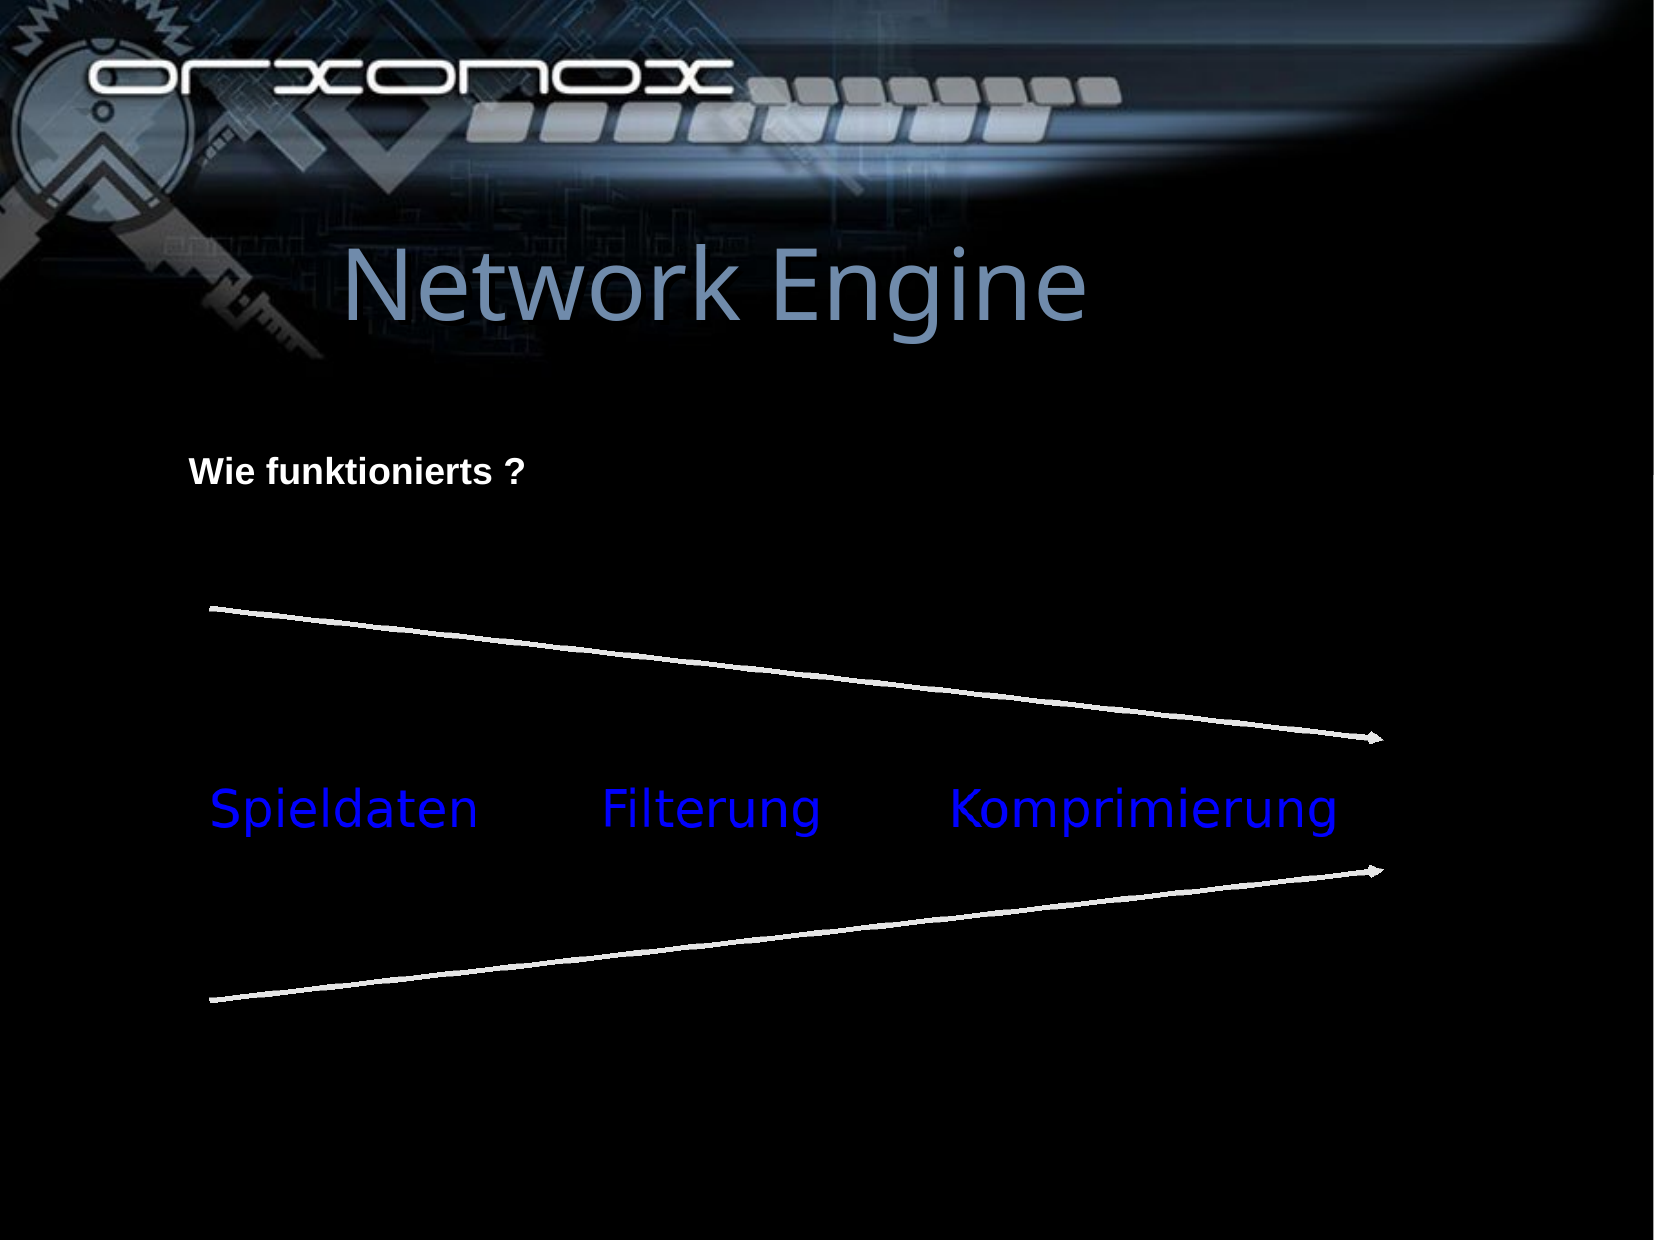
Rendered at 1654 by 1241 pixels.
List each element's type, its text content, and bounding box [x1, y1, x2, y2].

text_box Wie funktionierts ? [174, 442, 1536, 1152]
picture [0, 0, 1654, 475]
text_box Network Engine [324, 205, 1300, 337]
picture [206, 605, 1388, 1004]
